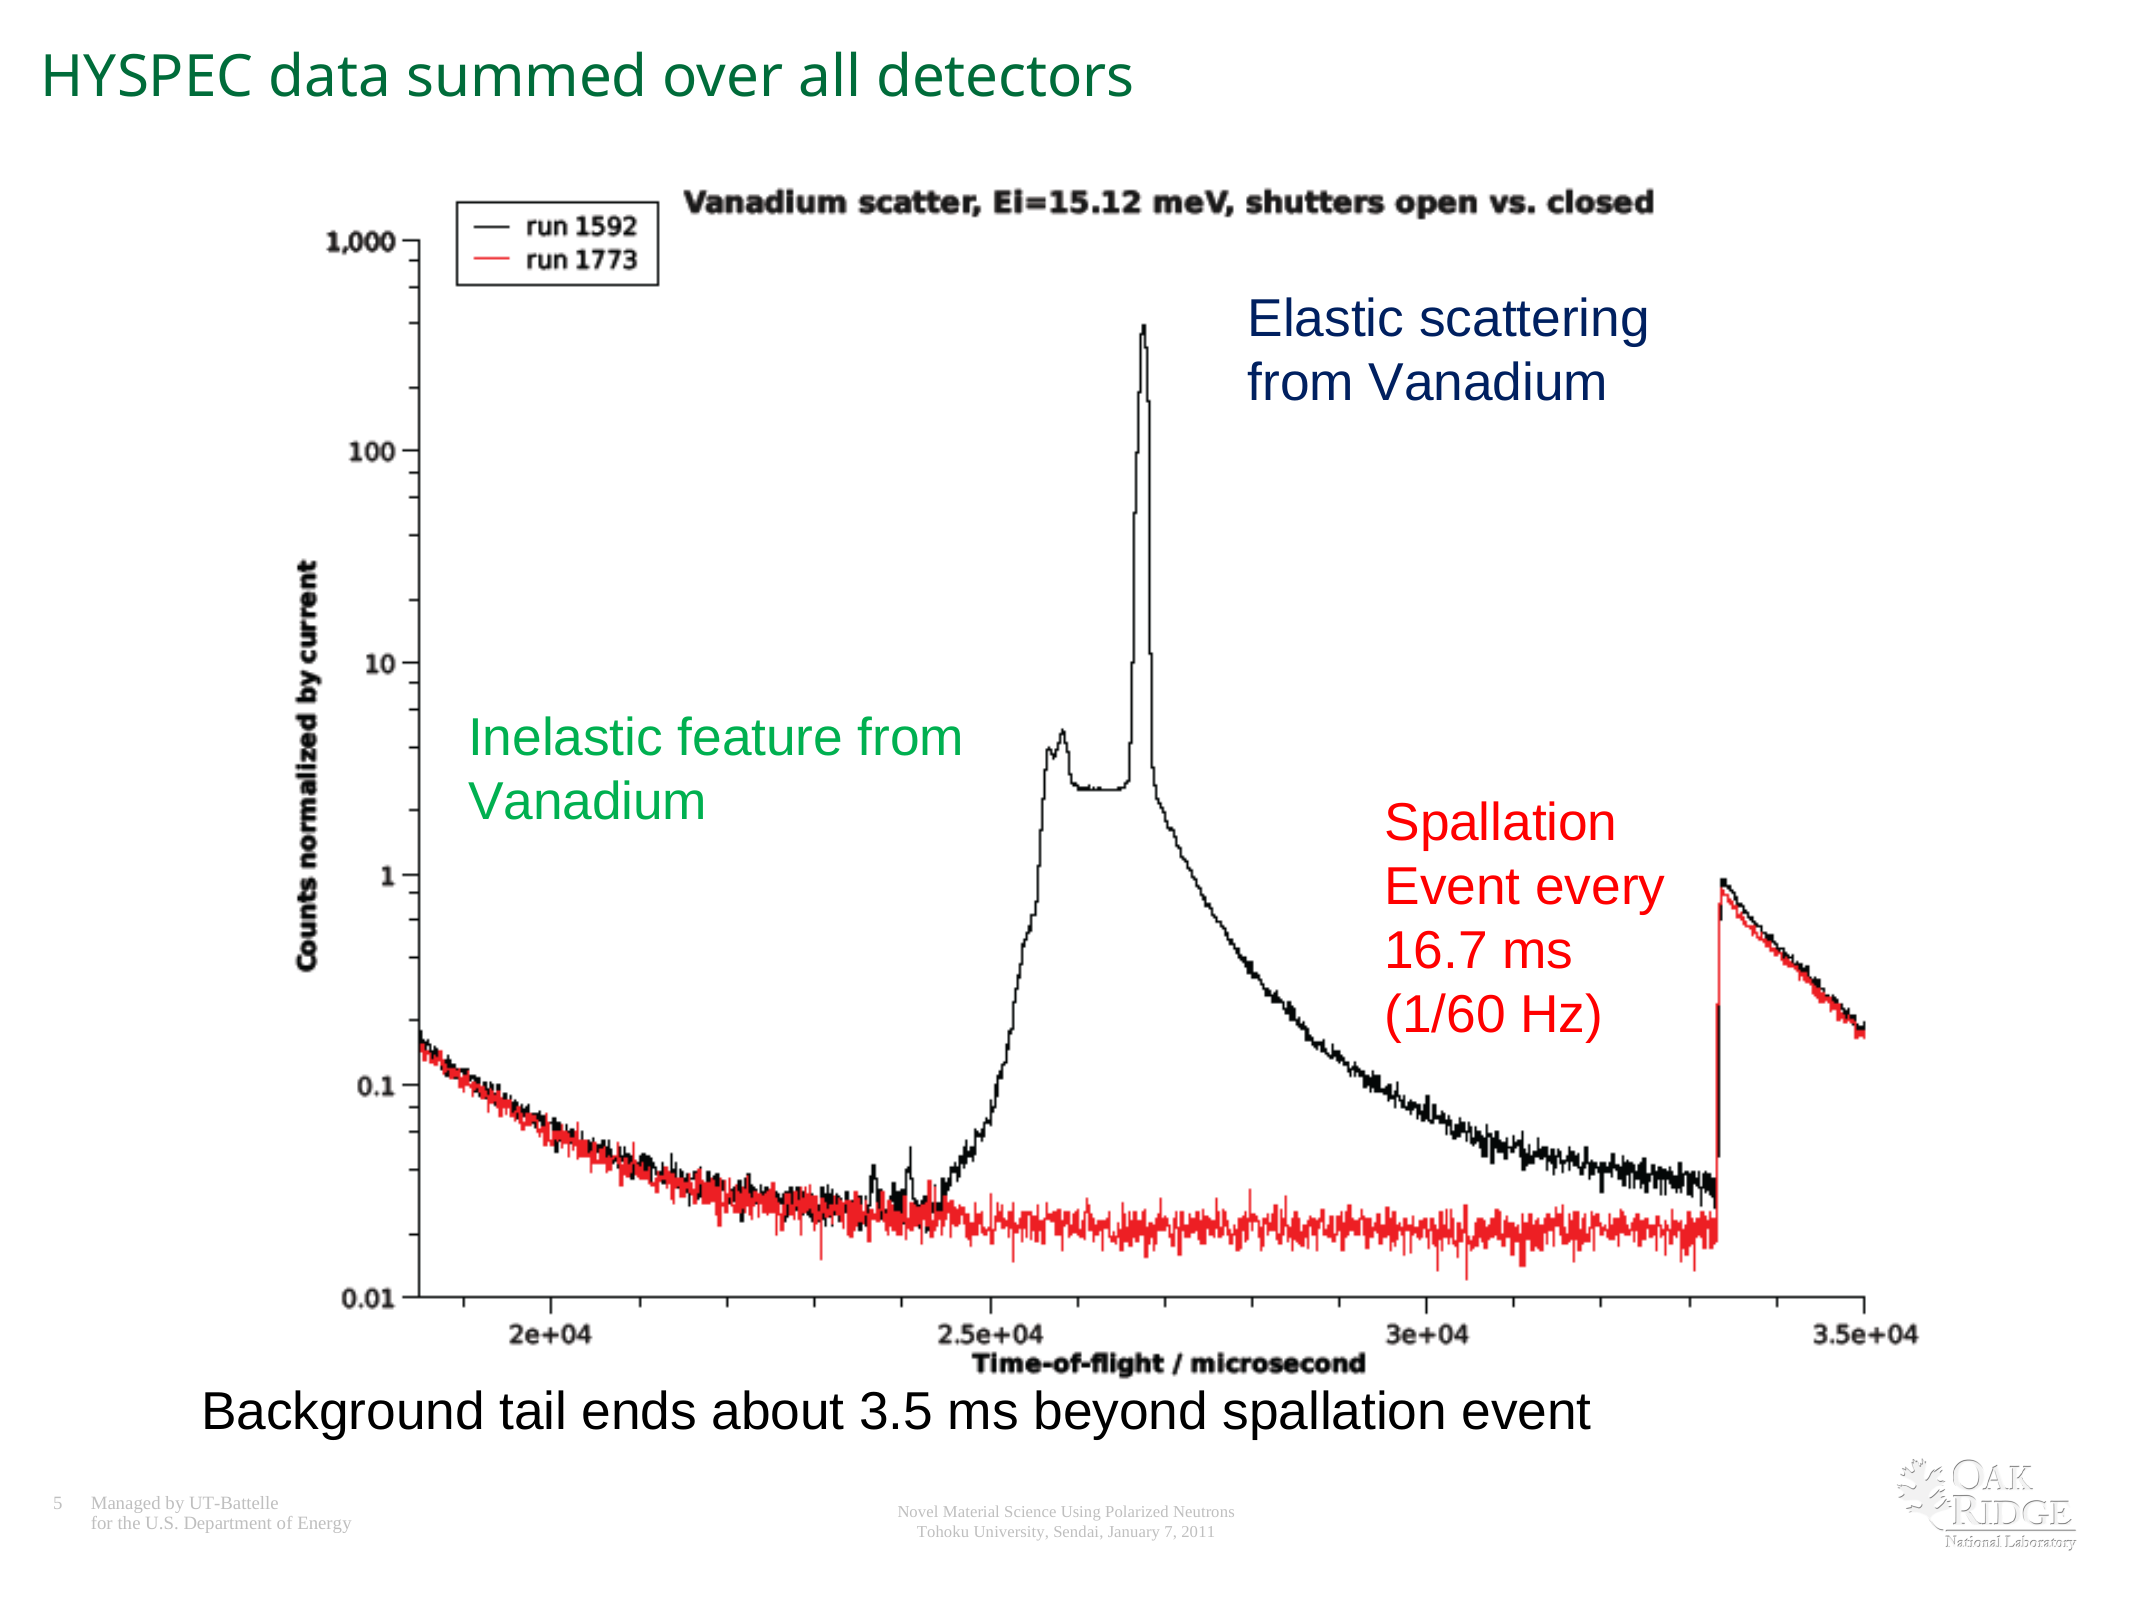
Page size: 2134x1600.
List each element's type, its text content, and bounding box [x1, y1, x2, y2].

text_box Elastic scattering from Vanadium [1233, 276, 1680, 419]
title HYSPEC data summed over all detectors [25, 41, 1946, 330]
text_box Spallation Event every 16.7 ms (1/60 Hz) [1369, 780, 1681, 1051]
text_box Background tail ends about 3.5 ms beyond spallation event [186, 1368, 1607, 1448]
picture [260, 146, 1962, 1415]
picture [1884, 1450, 2092, 1557]
text_box Inelastic feature from Vanadium [453, 695, 980, 838]
